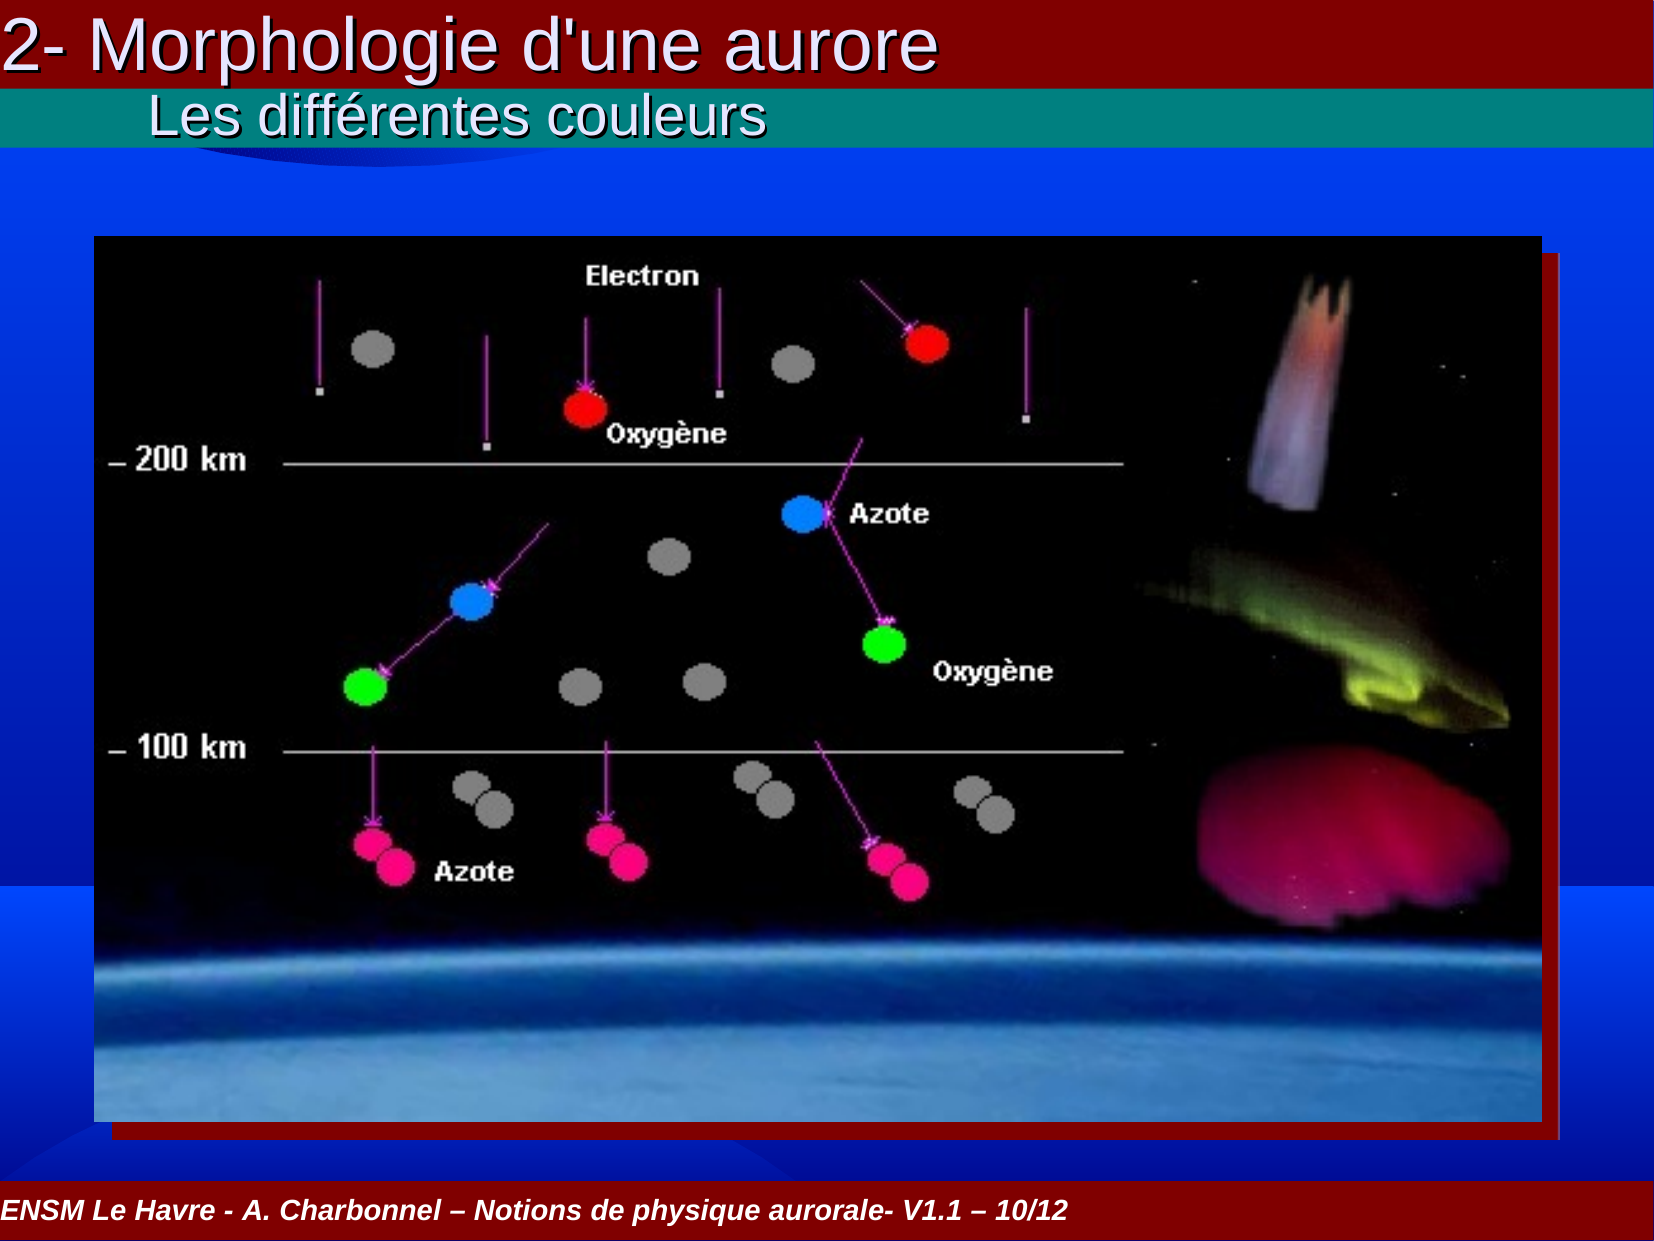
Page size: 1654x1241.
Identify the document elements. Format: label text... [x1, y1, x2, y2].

title 2- Morphologie d'une aurore [0, 0, 1654, 89]
text_box ENSM Le Havre - A. Charbonnel – Notions de physique aurorale- V1.1 – 10/12 [0, 1181, 1654, 1241]
title Les différentes couleurs [0, 89, 1654, 148]
picture [94, 236, 1542, 1123]
